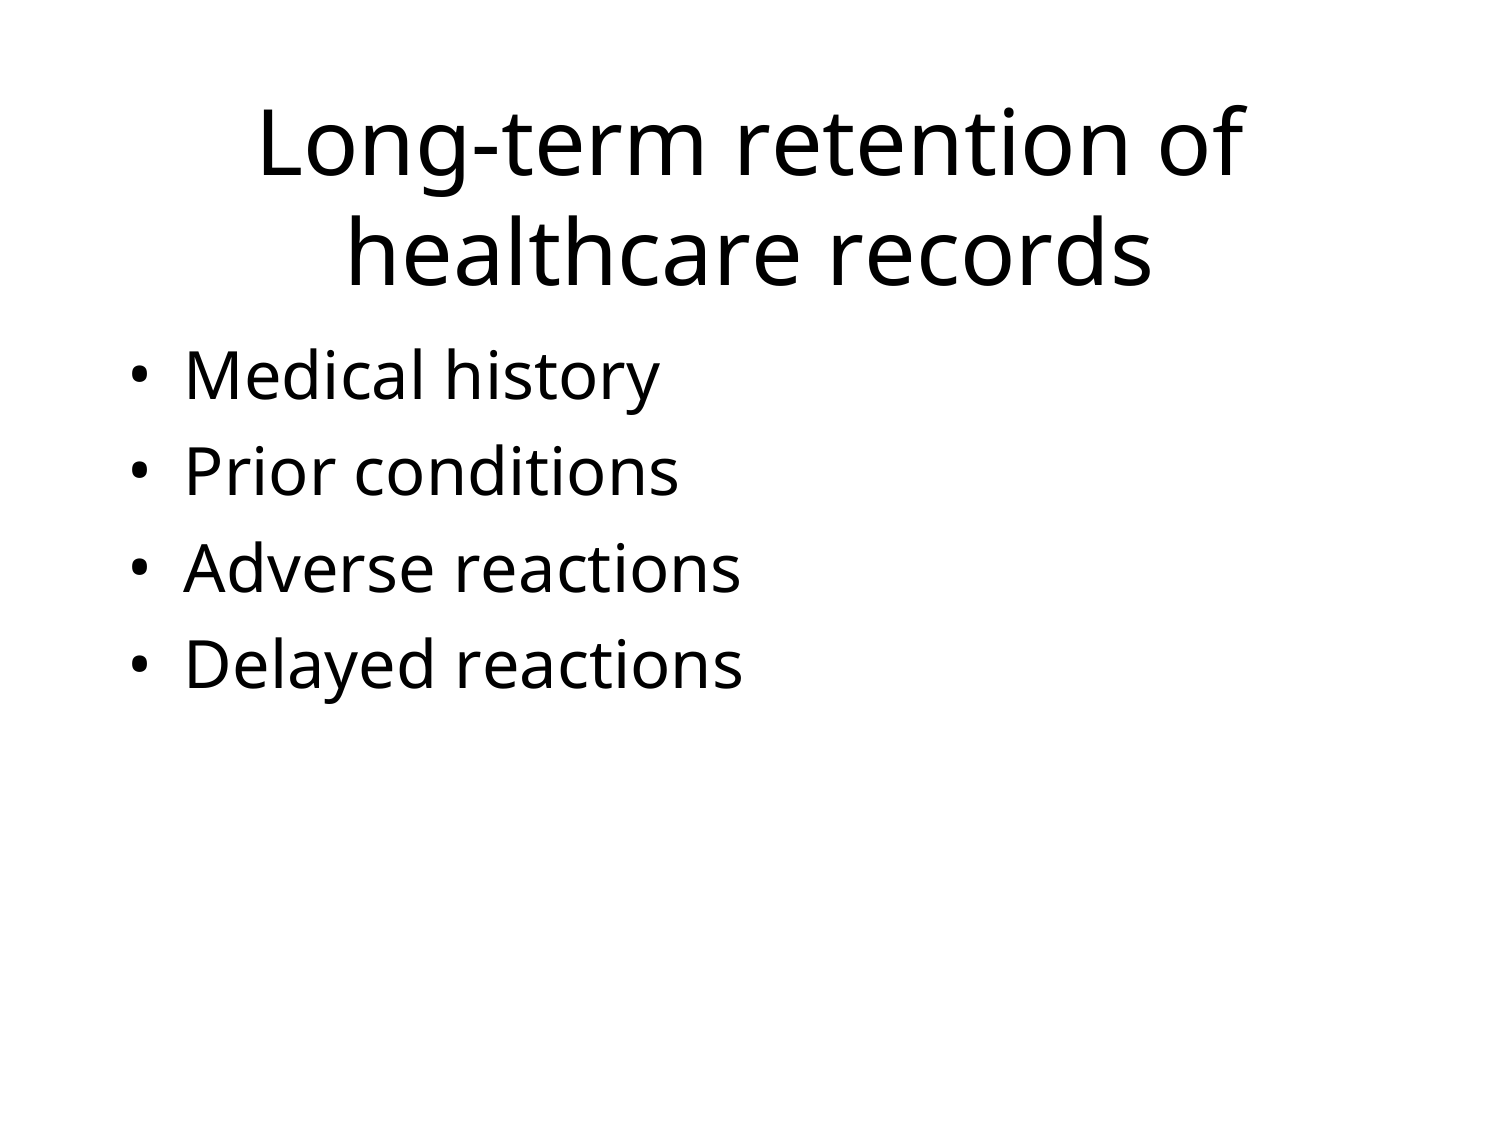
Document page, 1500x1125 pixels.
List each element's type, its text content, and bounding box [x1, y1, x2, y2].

list Medical history Prior conditions Adverse reactions Delayed reactions [112, 324, 1388, 1001]
title Long-term retention of healthcare records [112, 76, 1388, 312]
